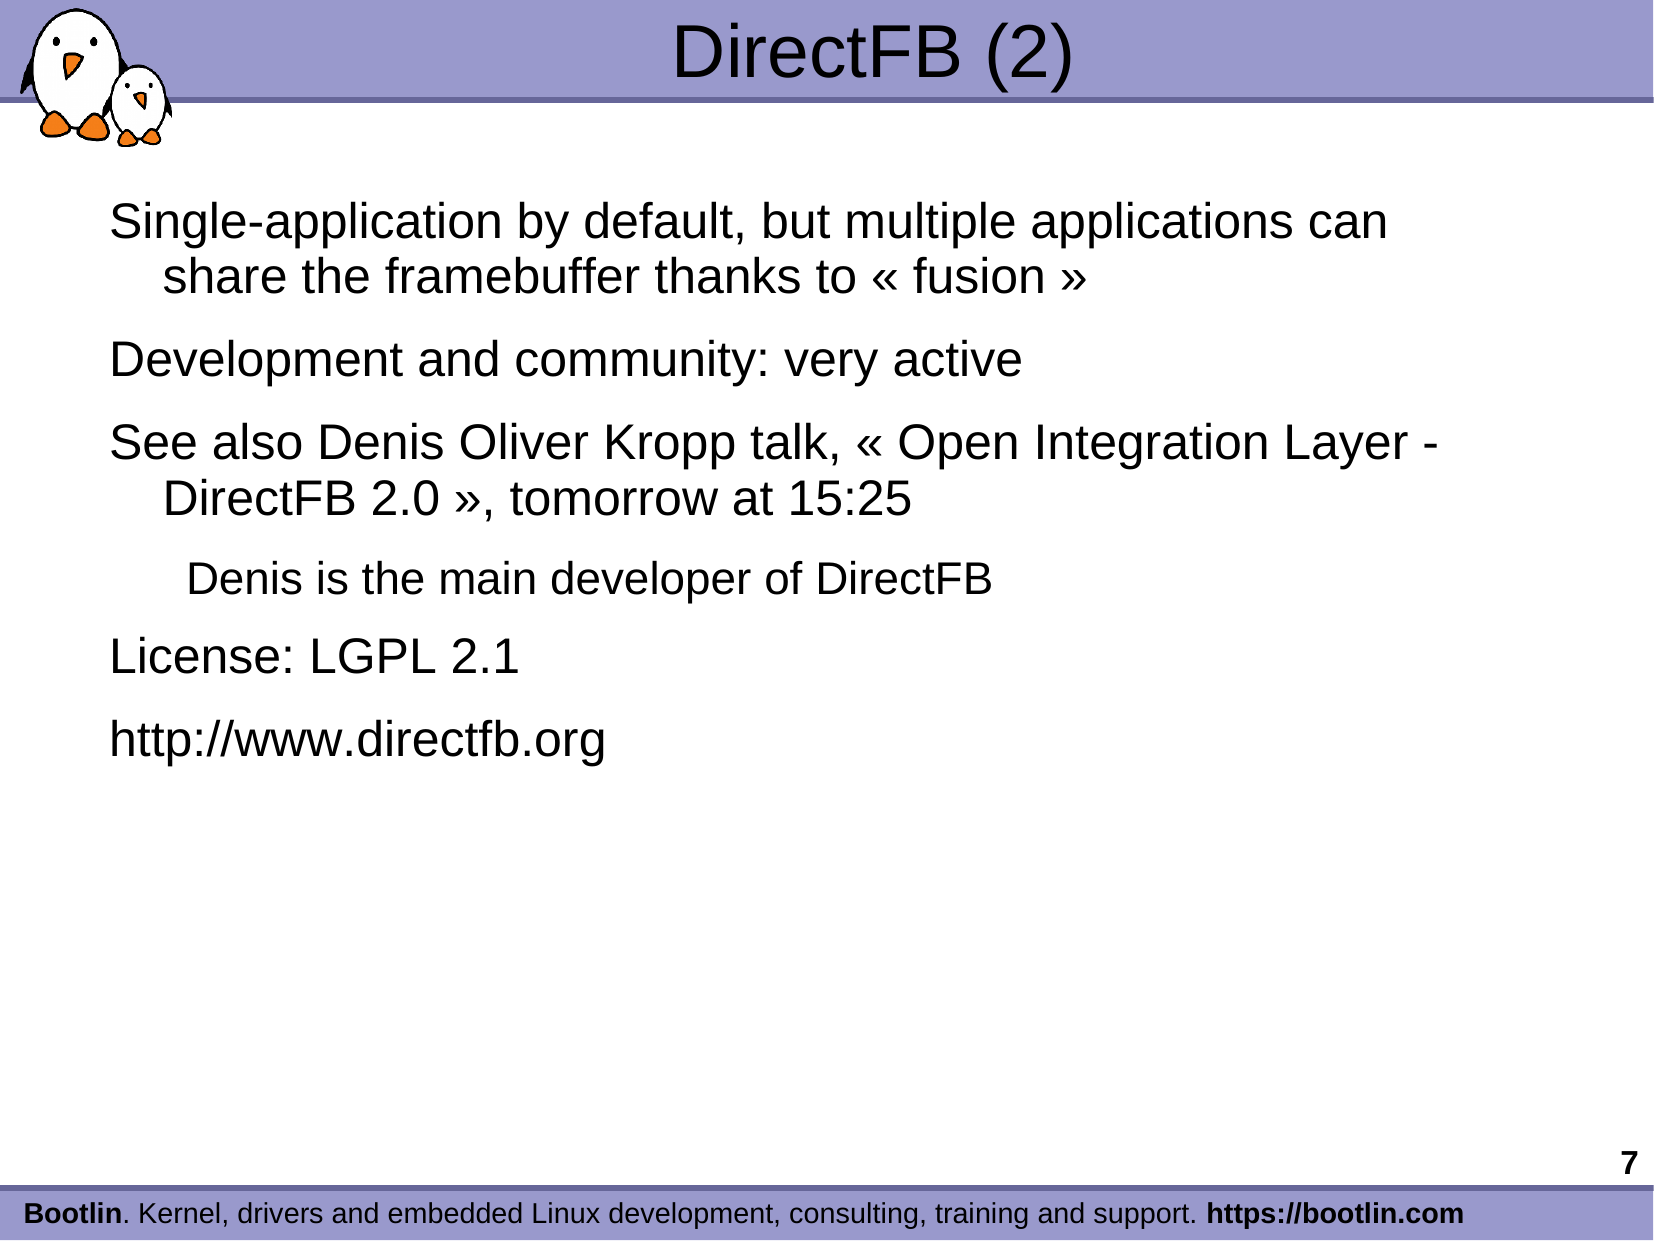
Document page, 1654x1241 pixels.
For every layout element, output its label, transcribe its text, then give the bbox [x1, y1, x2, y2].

list Single-application by default, but multiple applications can share the framebuffer thanks to « fusion » Development and community: very active See also Denis Oliver Kropp talk, « Open Integration Layer - DirectFB 2.0 », tomorrow at 15:25 Denis is the main developer of DirectFB License: LGPL 2.1 http://www.directfb.org [91, 192, 1504, 1043]
title DirectFB (2) [197, 5, 1551, 97]
picture [20, 8, 172, 147]
